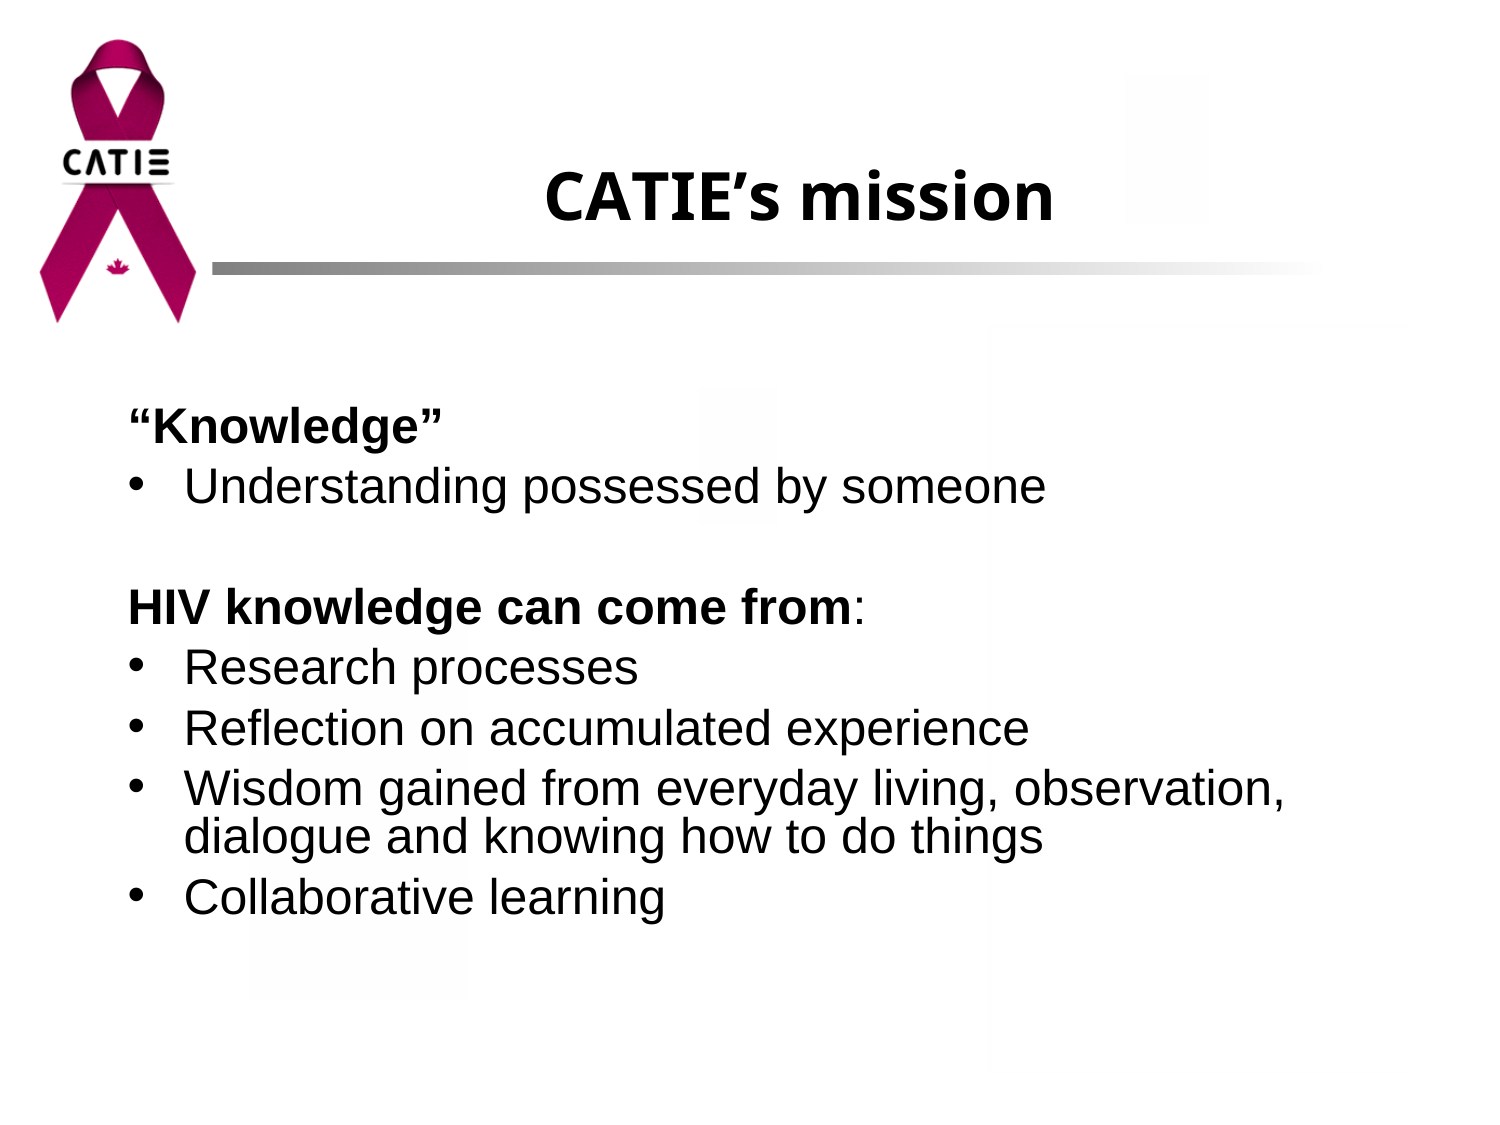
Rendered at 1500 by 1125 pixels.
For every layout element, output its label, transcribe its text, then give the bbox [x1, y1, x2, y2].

picture [37, 37, 198, 325]
title CATIE’s mission [212, 99, 1388, 288]
list “Knowledge” Understanding possessed by someone HIV knowledge can come from: Research processes Reflection on accumulated experience Wisdom gained from everyday living, observation, dialogue and knowing how to do things Collaborative learning [112, 324, 1388, 1001]
